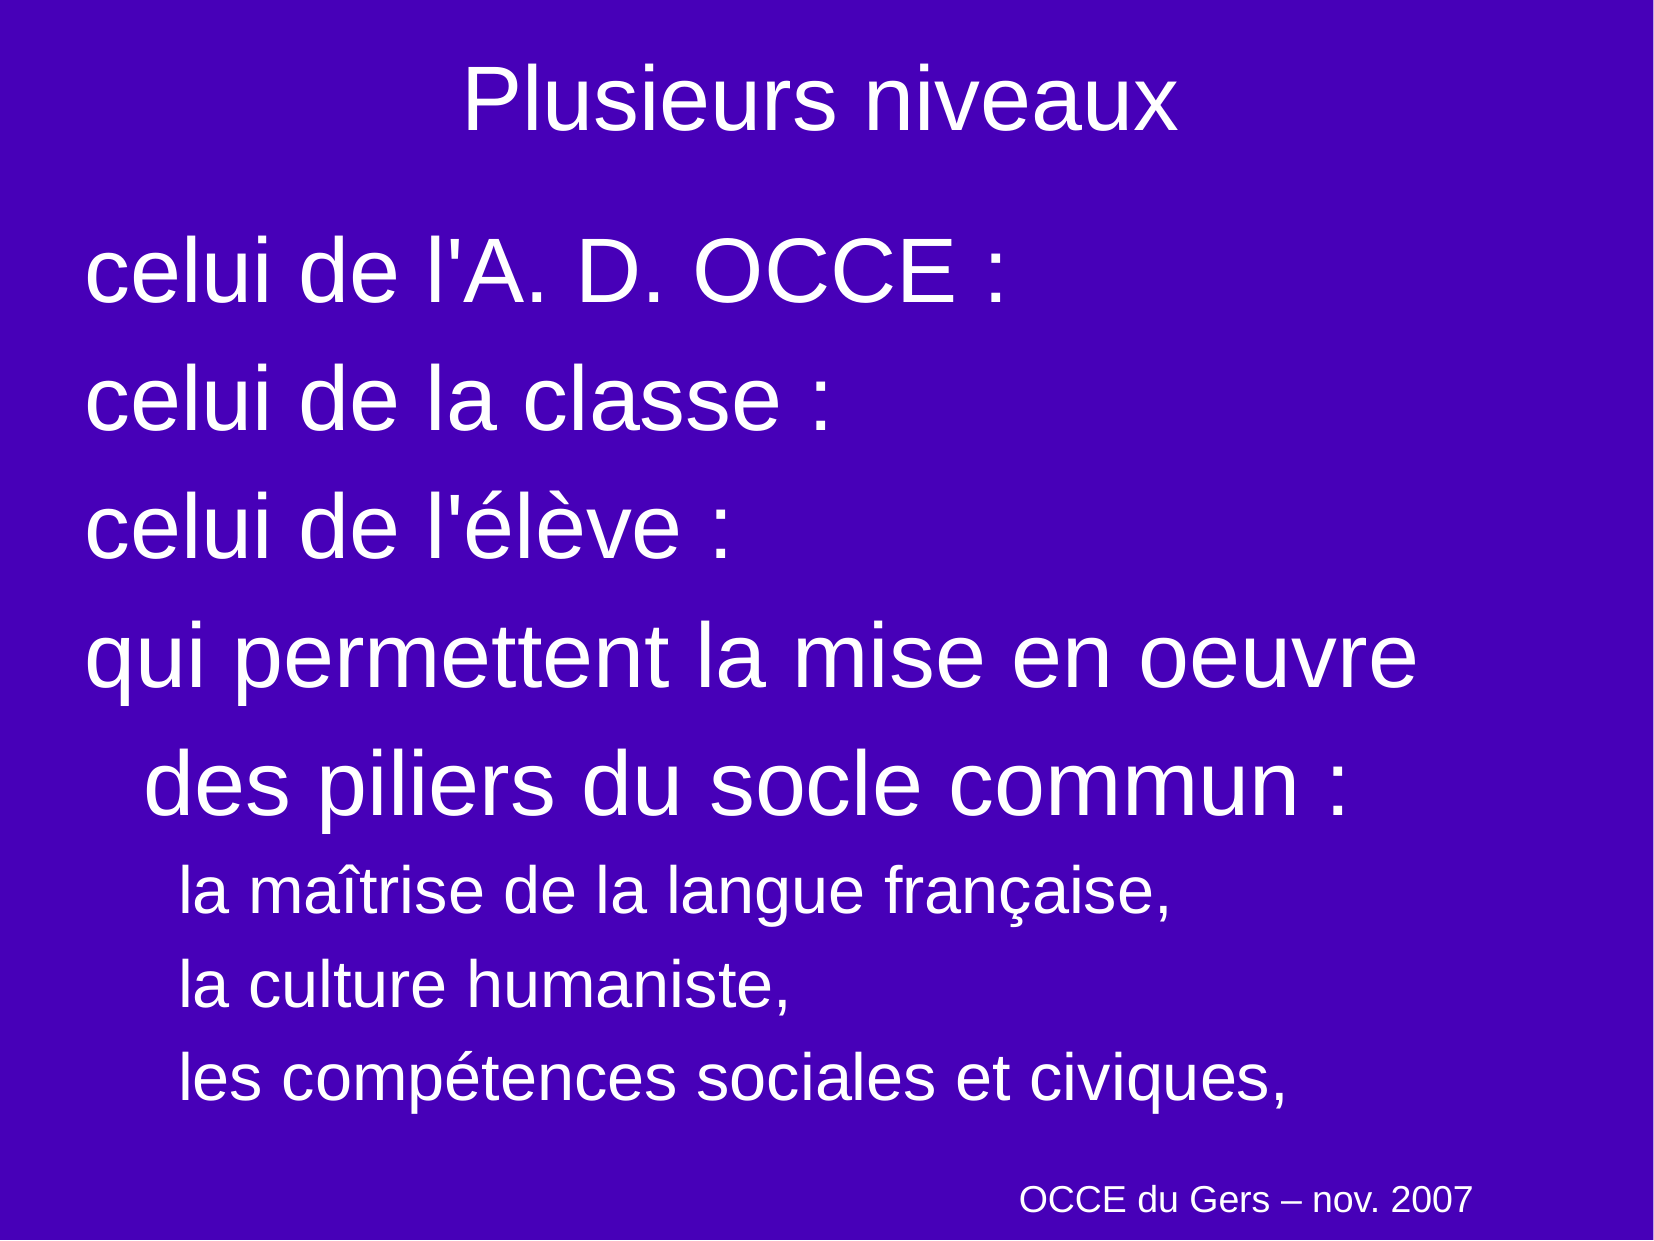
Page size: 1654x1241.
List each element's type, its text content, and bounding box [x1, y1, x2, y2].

text_box OCCE du Gers – nov. 2007 [1003, 1171, 1625, 1229]
subtitle celui de l'A. D. OCCE : celui de la classe : celui de l'élève : qui permettent la mise en oeuvre des piliers du socle commun : la maîtrise de la langue française, la culture humaniste, les compétences sociales et civiques, [84, 194, 1573, 1206]
title Plusieurs niveaux [76, 14, 1565, 184]
